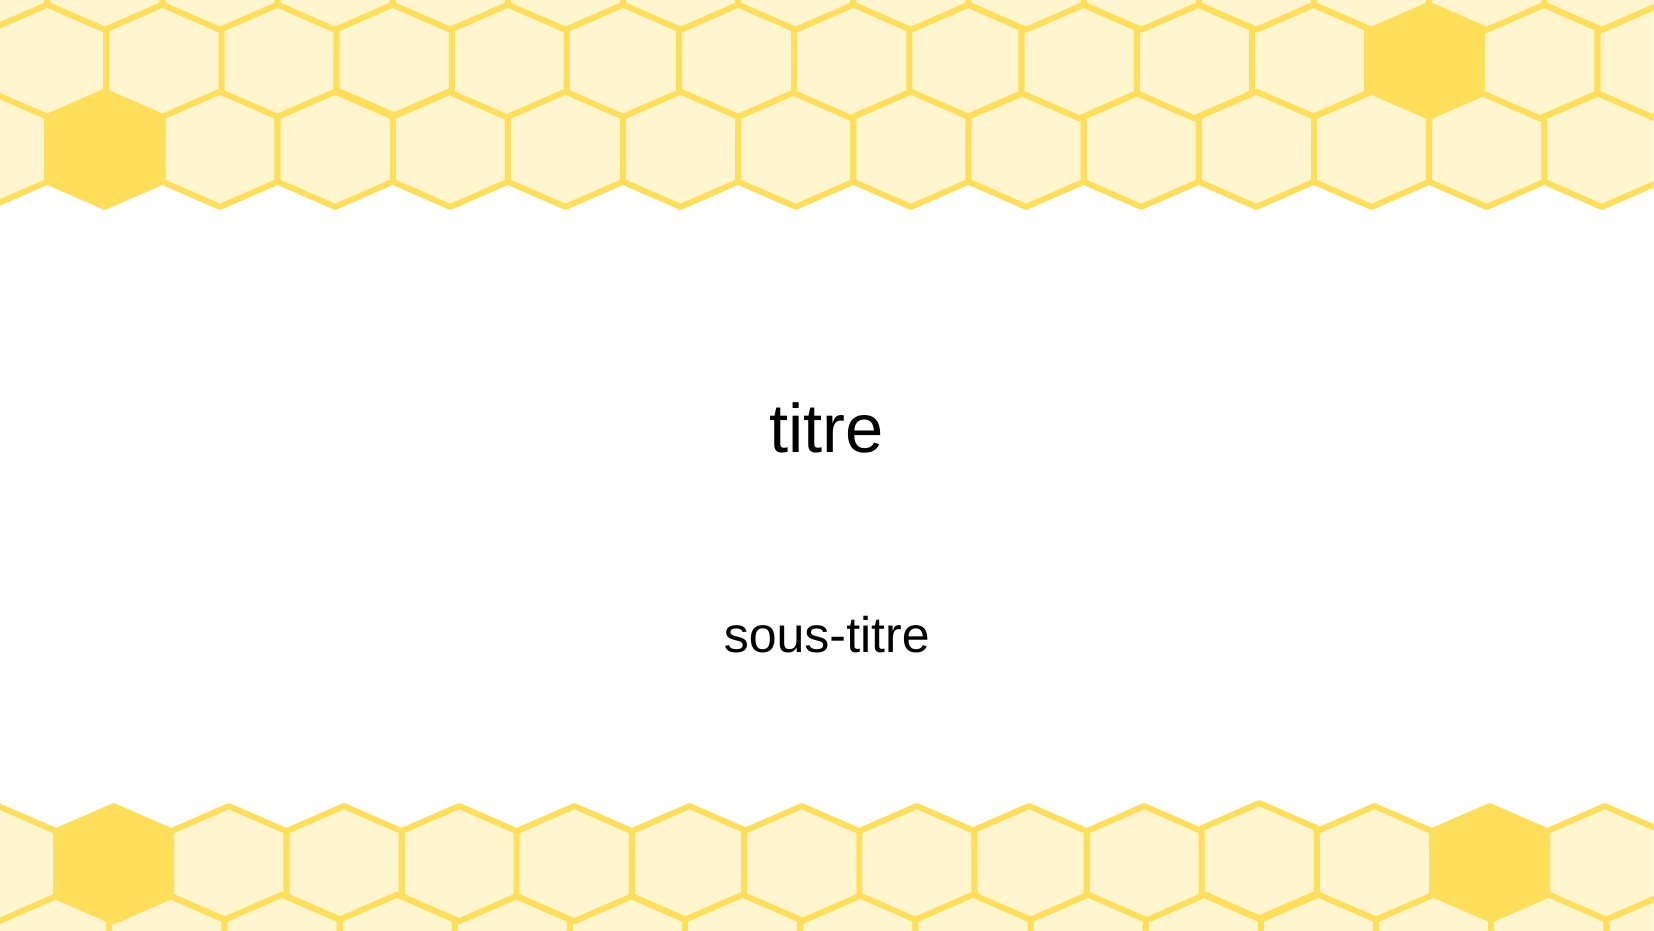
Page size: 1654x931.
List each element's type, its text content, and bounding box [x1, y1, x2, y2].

subtitle sous-titre [88, 561, 1565, 709]
title titre [88, 324, 1565, 532]
